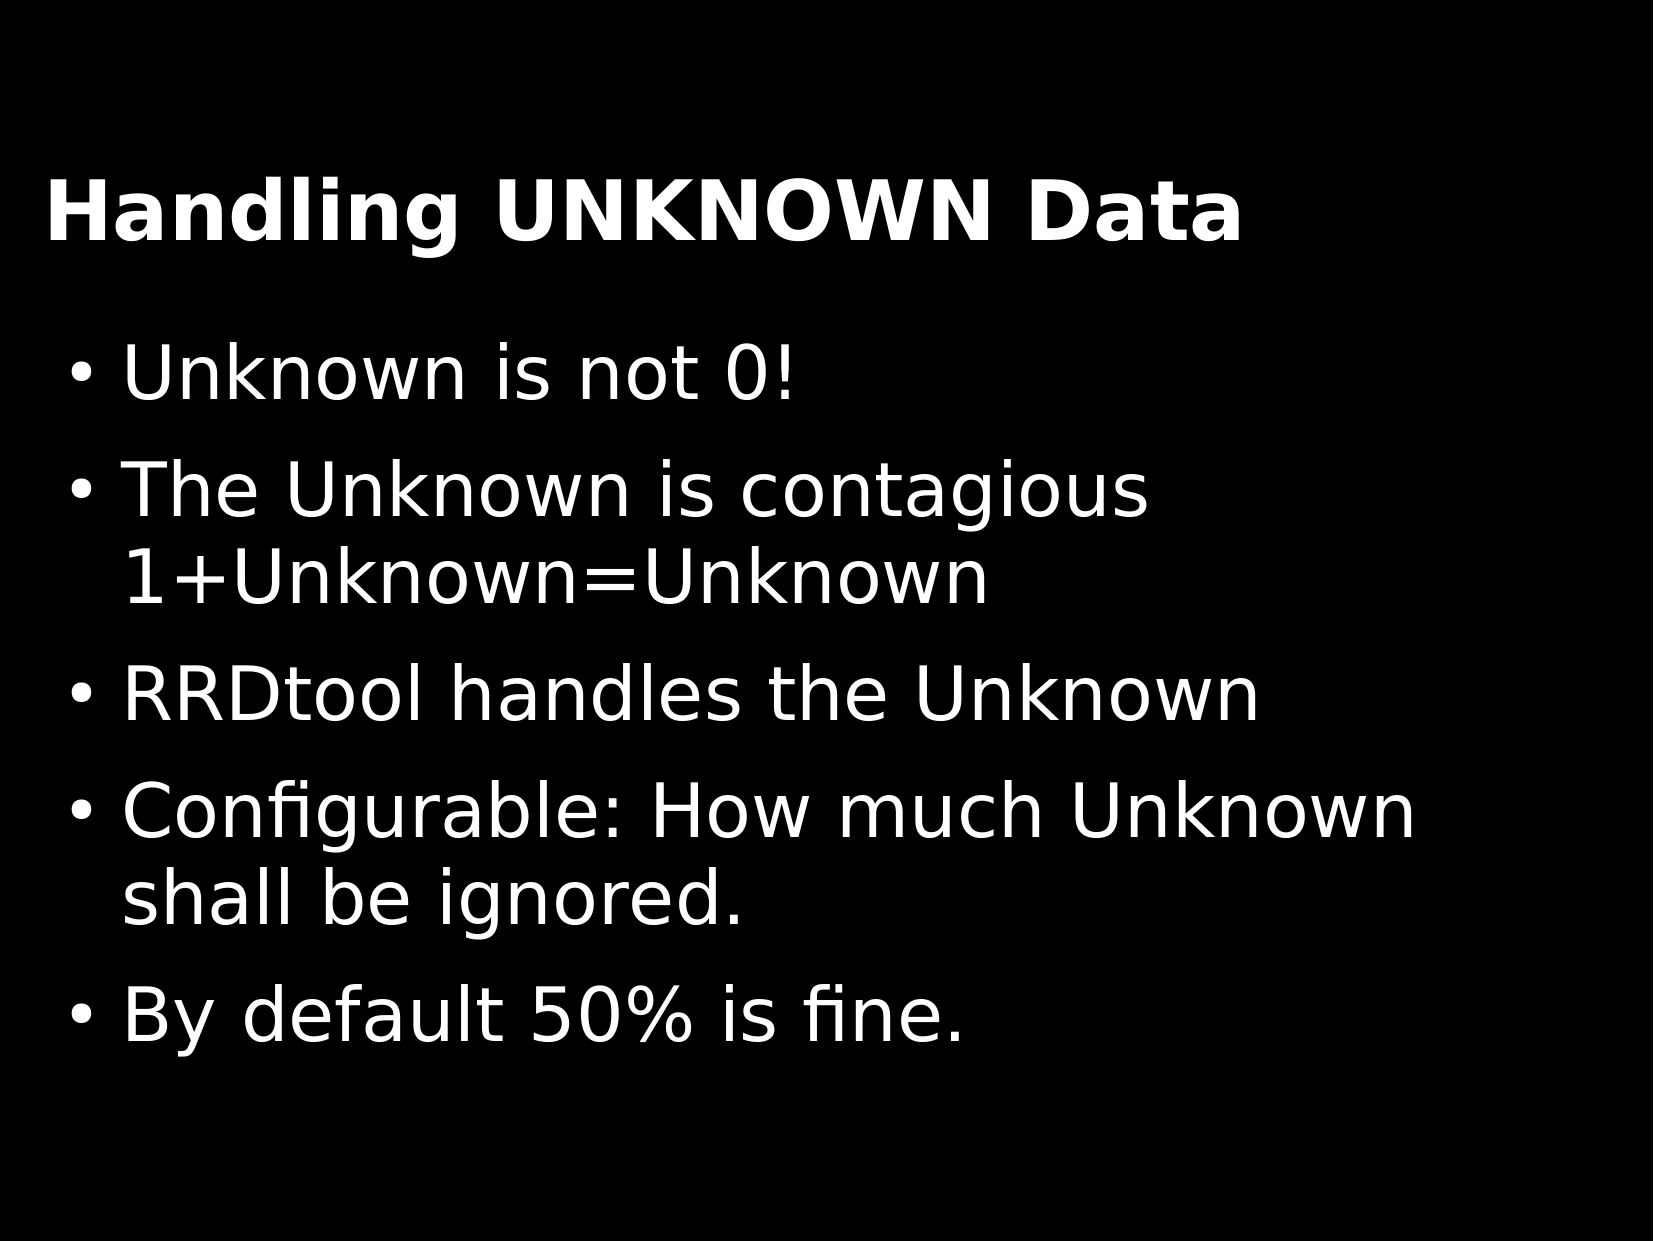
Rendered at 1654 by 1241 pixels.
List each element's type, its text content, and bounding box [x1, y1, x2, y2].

title Handling UNKNOWN Data [43, 137, 1581, 287]
list Unknown is not 0! The Unknown is contagious 1+Unknown=Unknown RRDtool handles the Unknown Configurable: How much Unknown shall be ignored. By default 50% is fine. [50, 329, 1571, 1099]
